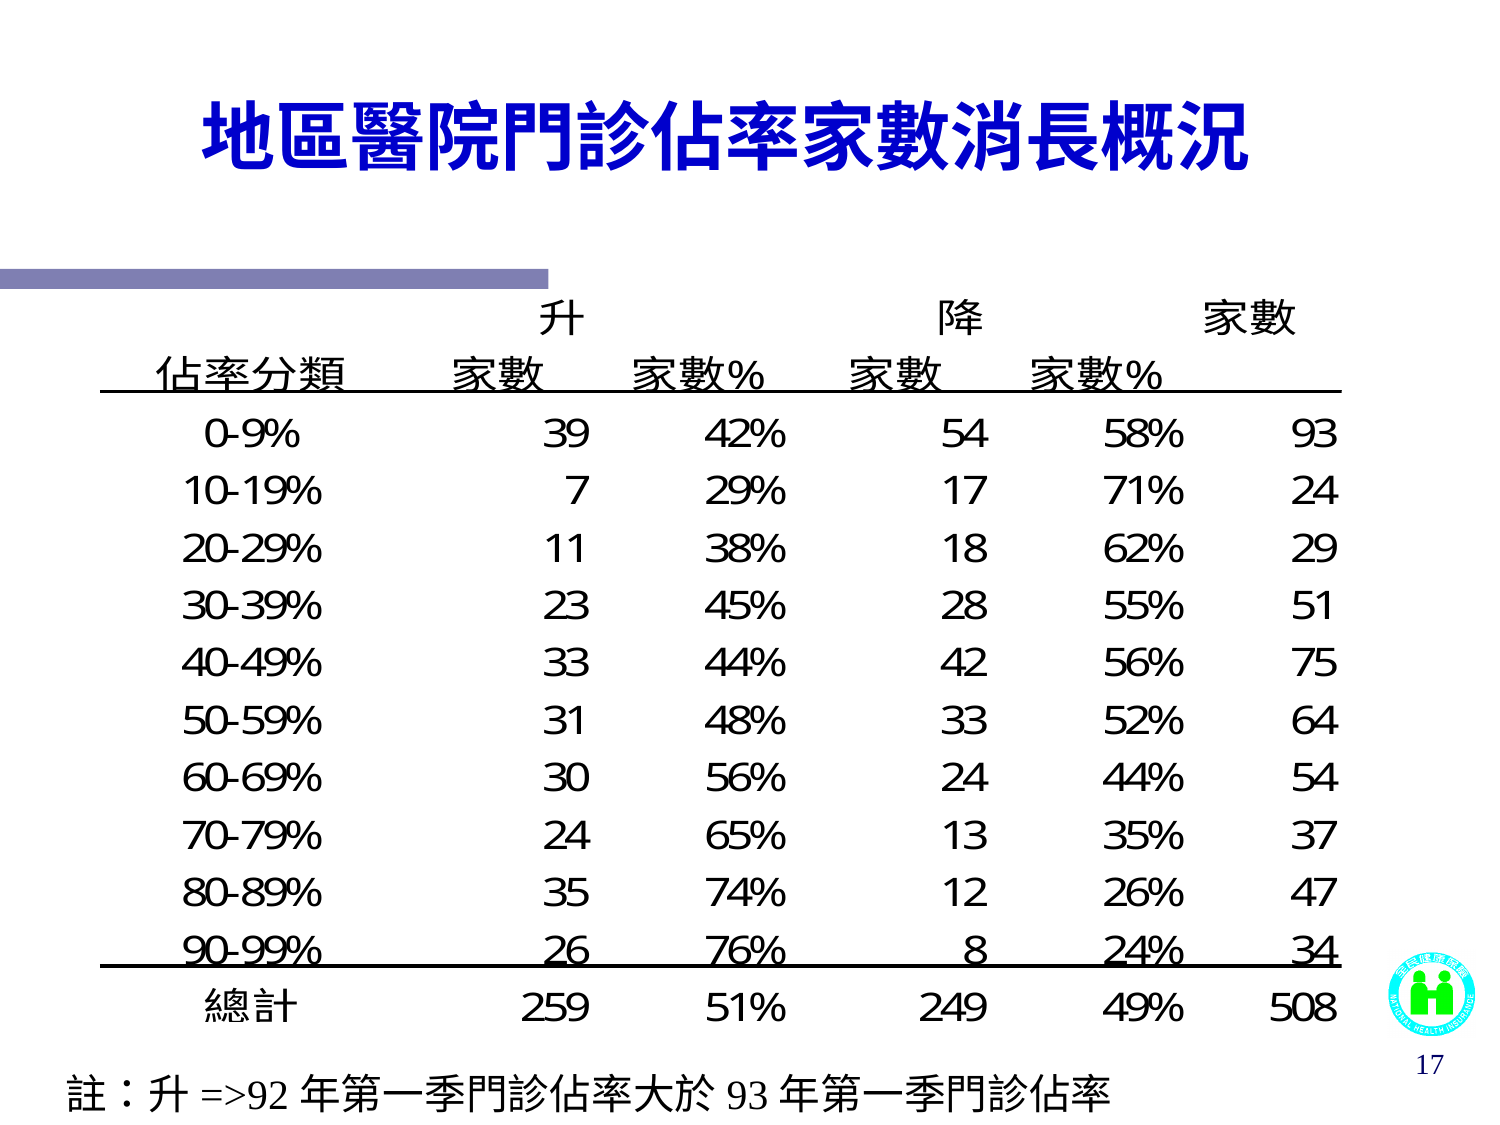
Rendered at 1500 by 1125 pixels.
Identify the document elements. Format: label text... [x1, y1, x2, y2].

text_box 註：升=>92年第一季門診佔率大於93年第一季門診佔率 [50, 1059, 1276, 1125]
title 地區醫院門診佔率家數消長概況 [87, 0, 1363, 188]
chart [99, 275, 1346, 1026]
text_box [1400, 1037, 1476, 1125]
